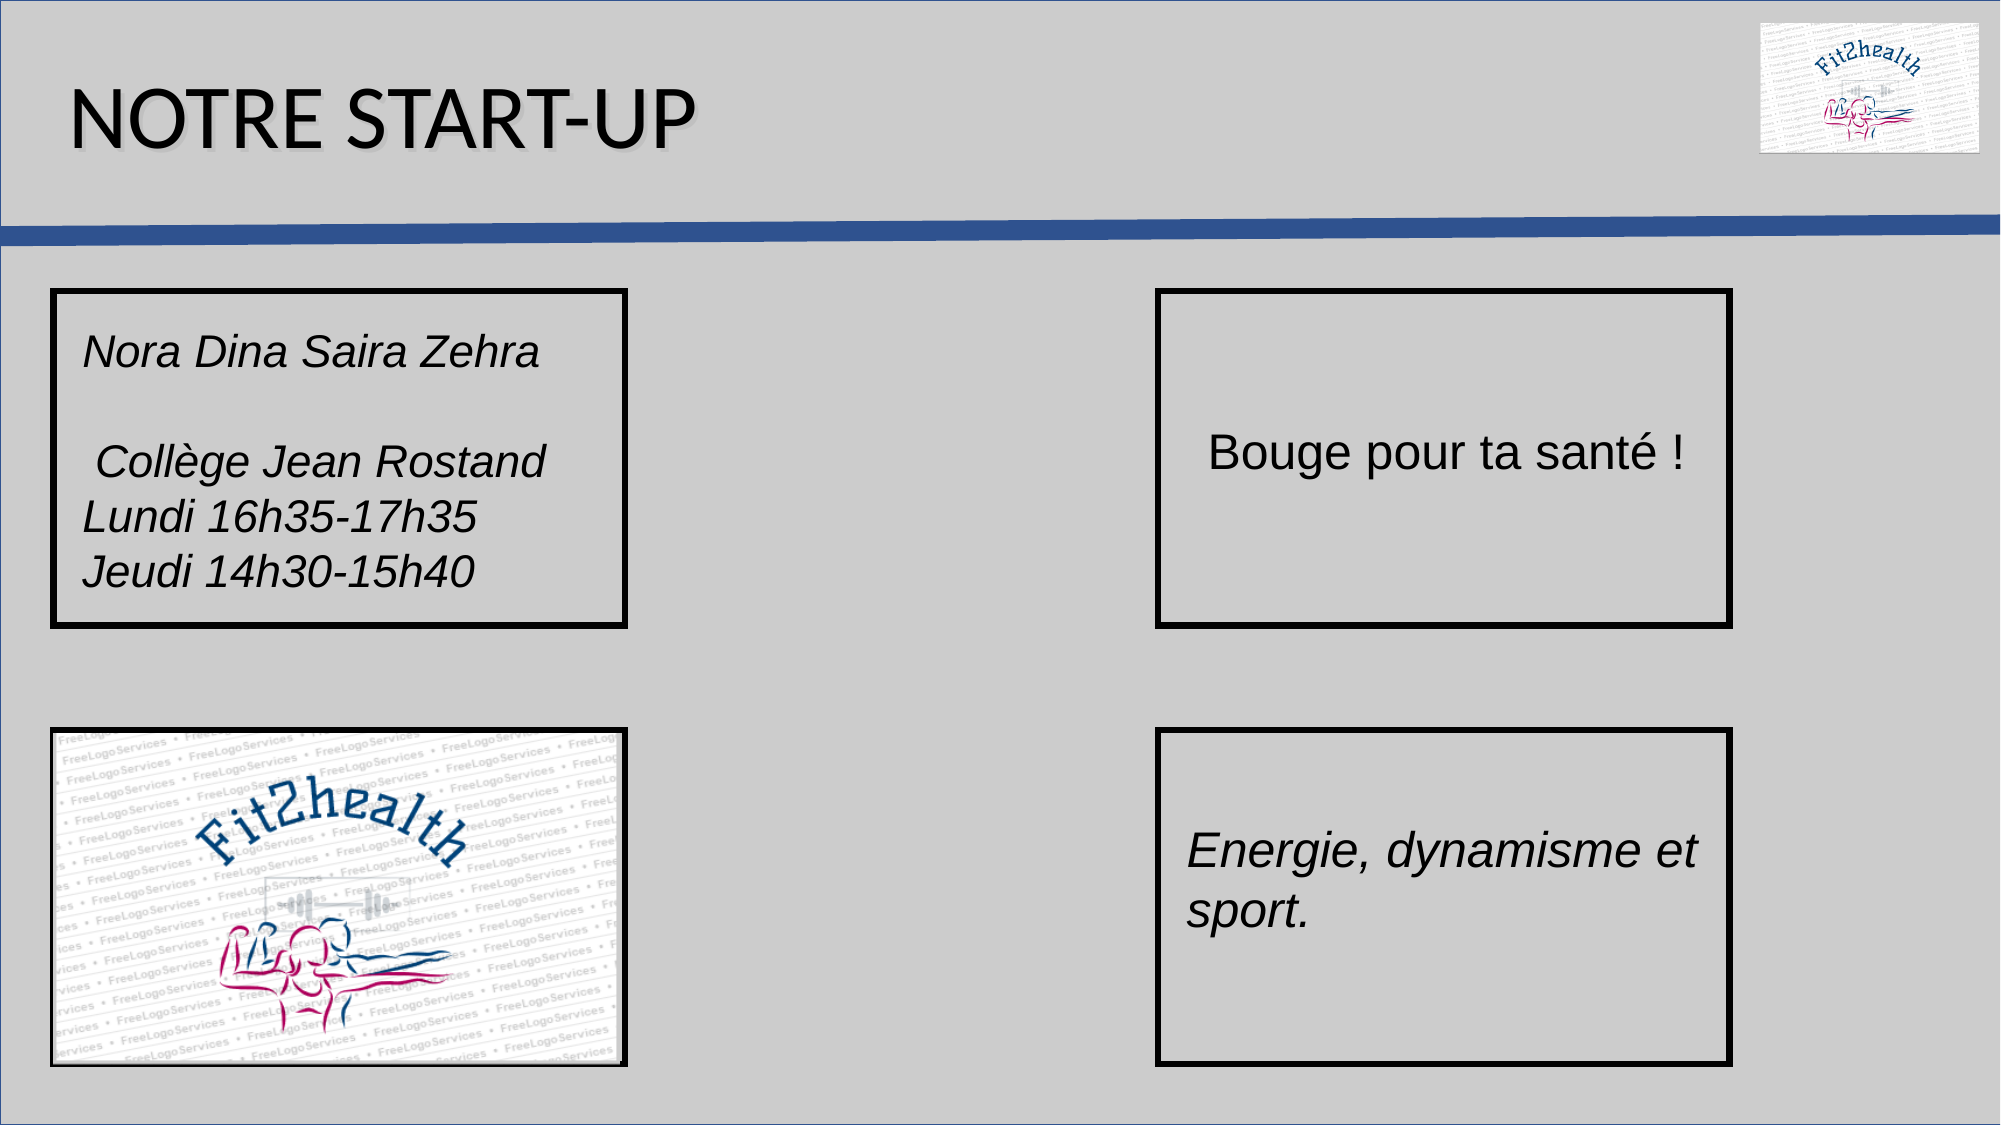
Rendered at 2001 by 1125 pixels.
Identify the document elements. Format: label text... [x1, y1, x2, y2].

text_box Nora Dina Saira Zehra Collège Jean Rostand Lundi 16h35-17h35 Jeudi 14h30-15h40 [67, 313, 626, 714]
text_box NOTRE START-UP [53, 49, 728, 176]
picture [1759, 23, 1980, 154]
text_box Energie, dynamisme et sport. [1171, 809, 1730, 945]
picture [53, 733, 620, 1065]
text_box Bouge pour ta santé ! [1192, 416, 1706, 544]
